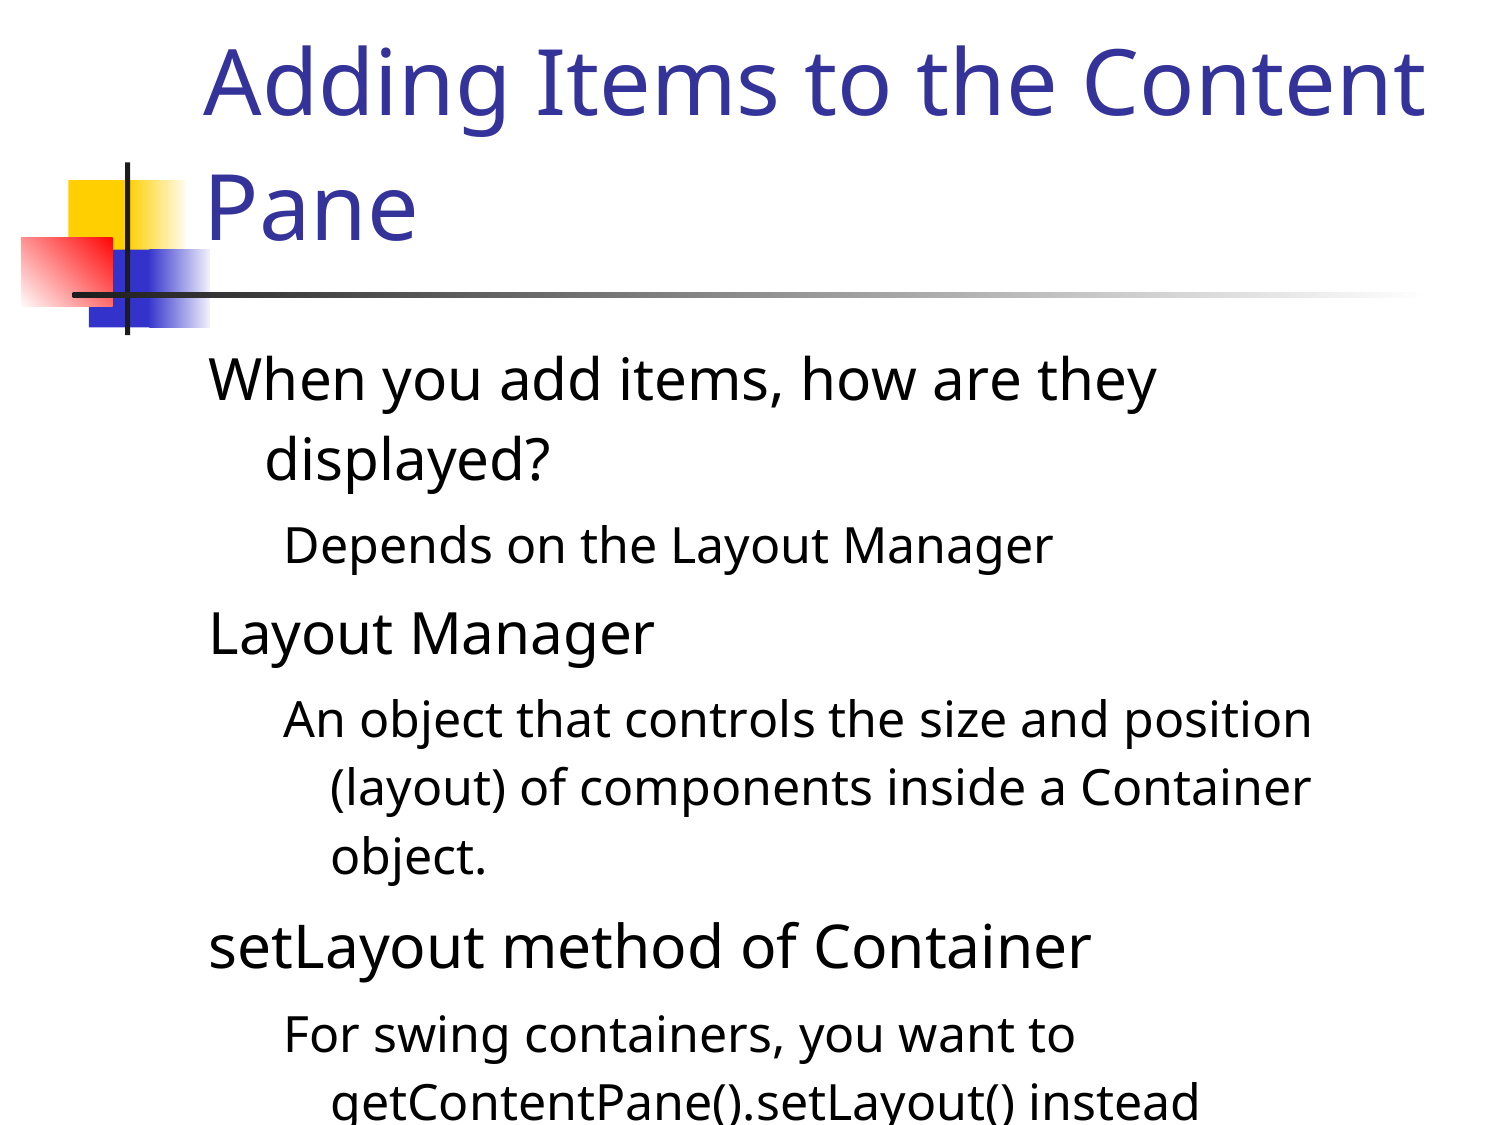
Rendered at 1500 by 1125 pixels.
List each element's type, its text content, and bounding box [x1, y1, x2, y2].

list When you add items, how are they displayed? Depends on the Layout Manager Layout Manager An object that controls the size and position (layout) of components inside a Container object. setLayout method of Container For swing containers, you want to getContentPane().setLayout() instead [193, 331, 1469, 1007]
title Adding Items to the Content Pane [188, 35, 1468, 276]
